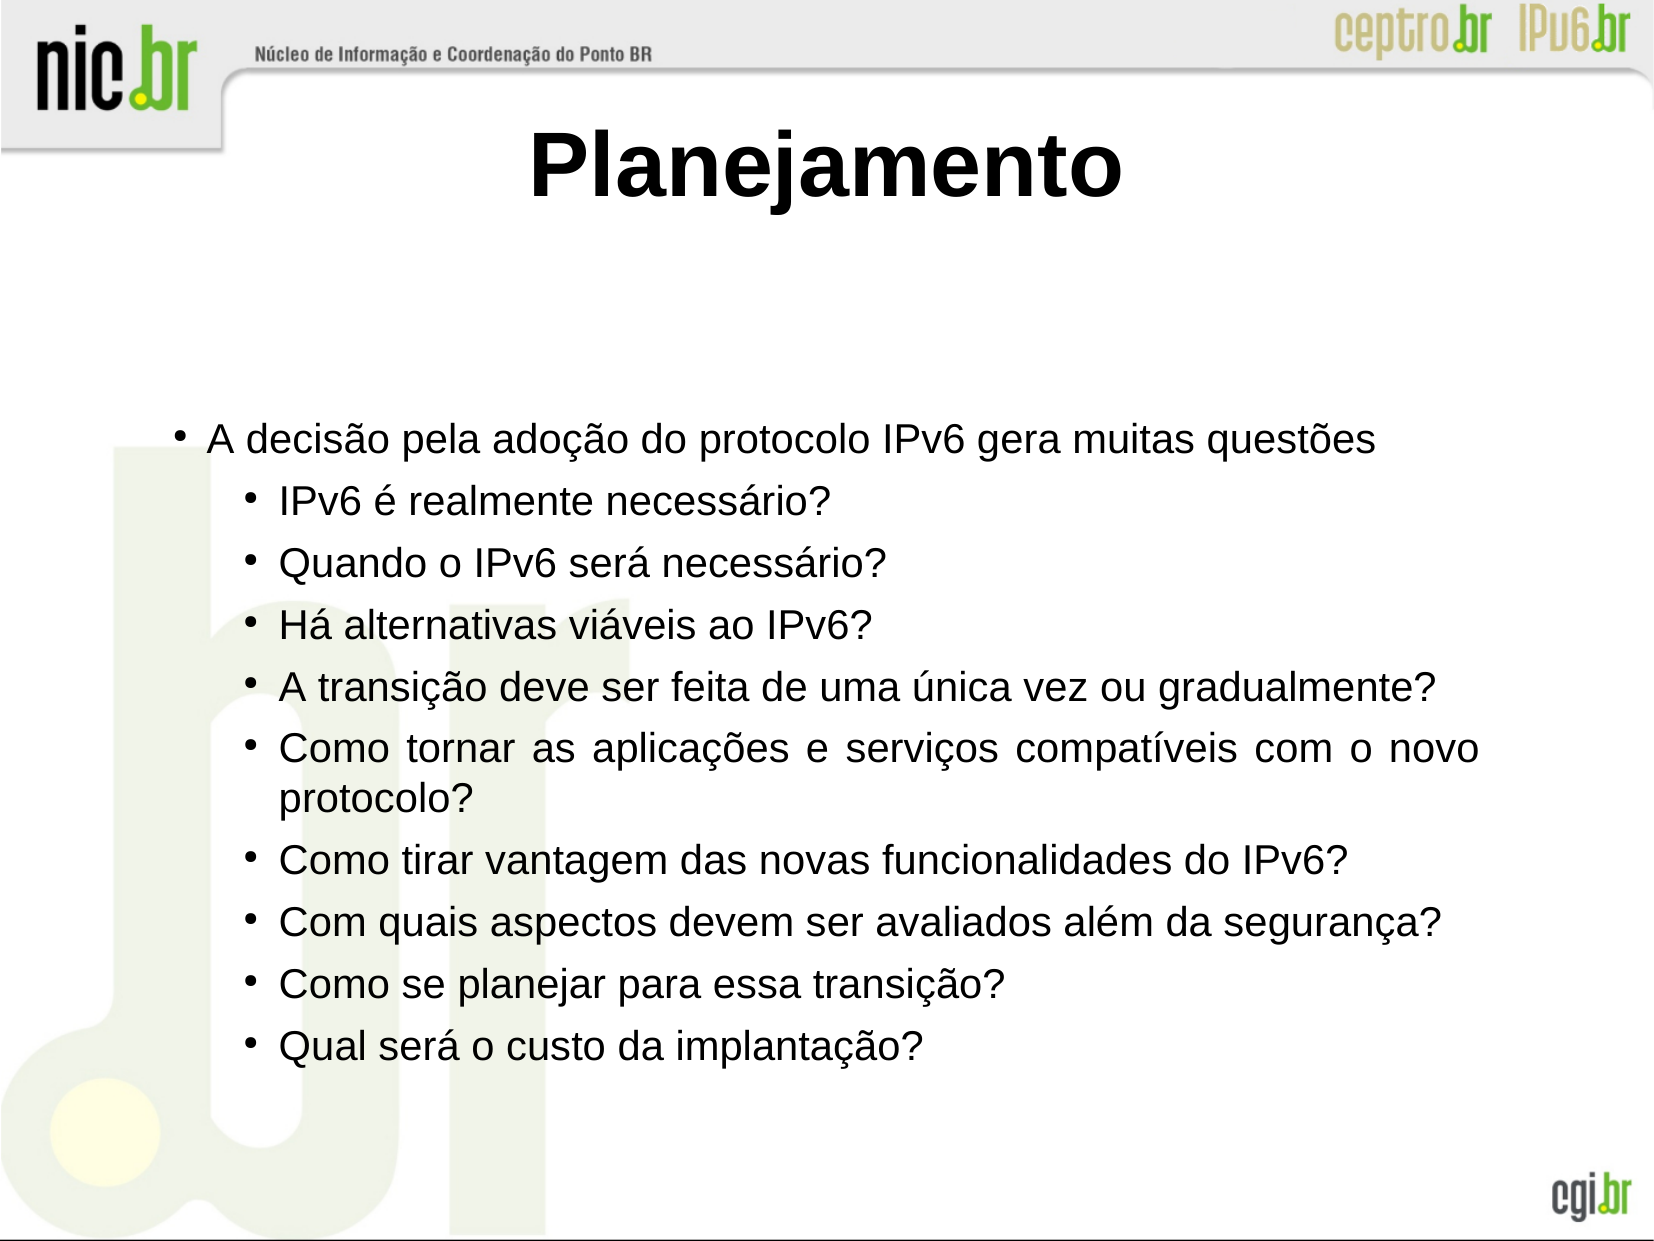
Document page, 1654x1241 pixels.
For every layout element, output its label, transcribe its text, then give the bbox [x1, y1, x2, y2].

text_box Planejamento [73, 97, 1580, 215]
picture [0, 0, 1654, 1241]
text_box A decisão pela adoção do protocolo IPv6 gera muitas questões IPv6 é realmente necessário? Quando o IPv6 será necessário? Há alternativas viáveis ao IPv6? A transição deve ser feita de uma única vez ou gradualmente? Como tornar as aplicações e serviços compatíveis com o novo protocolo? Como tirar vantagem das novas funcionalidades do IPv6? Com quais aspectos devem ser avaliados além da segurança? Como se planejar para essa transição? Qual será o custo da implantação? [158, 404, 1496, 954]
